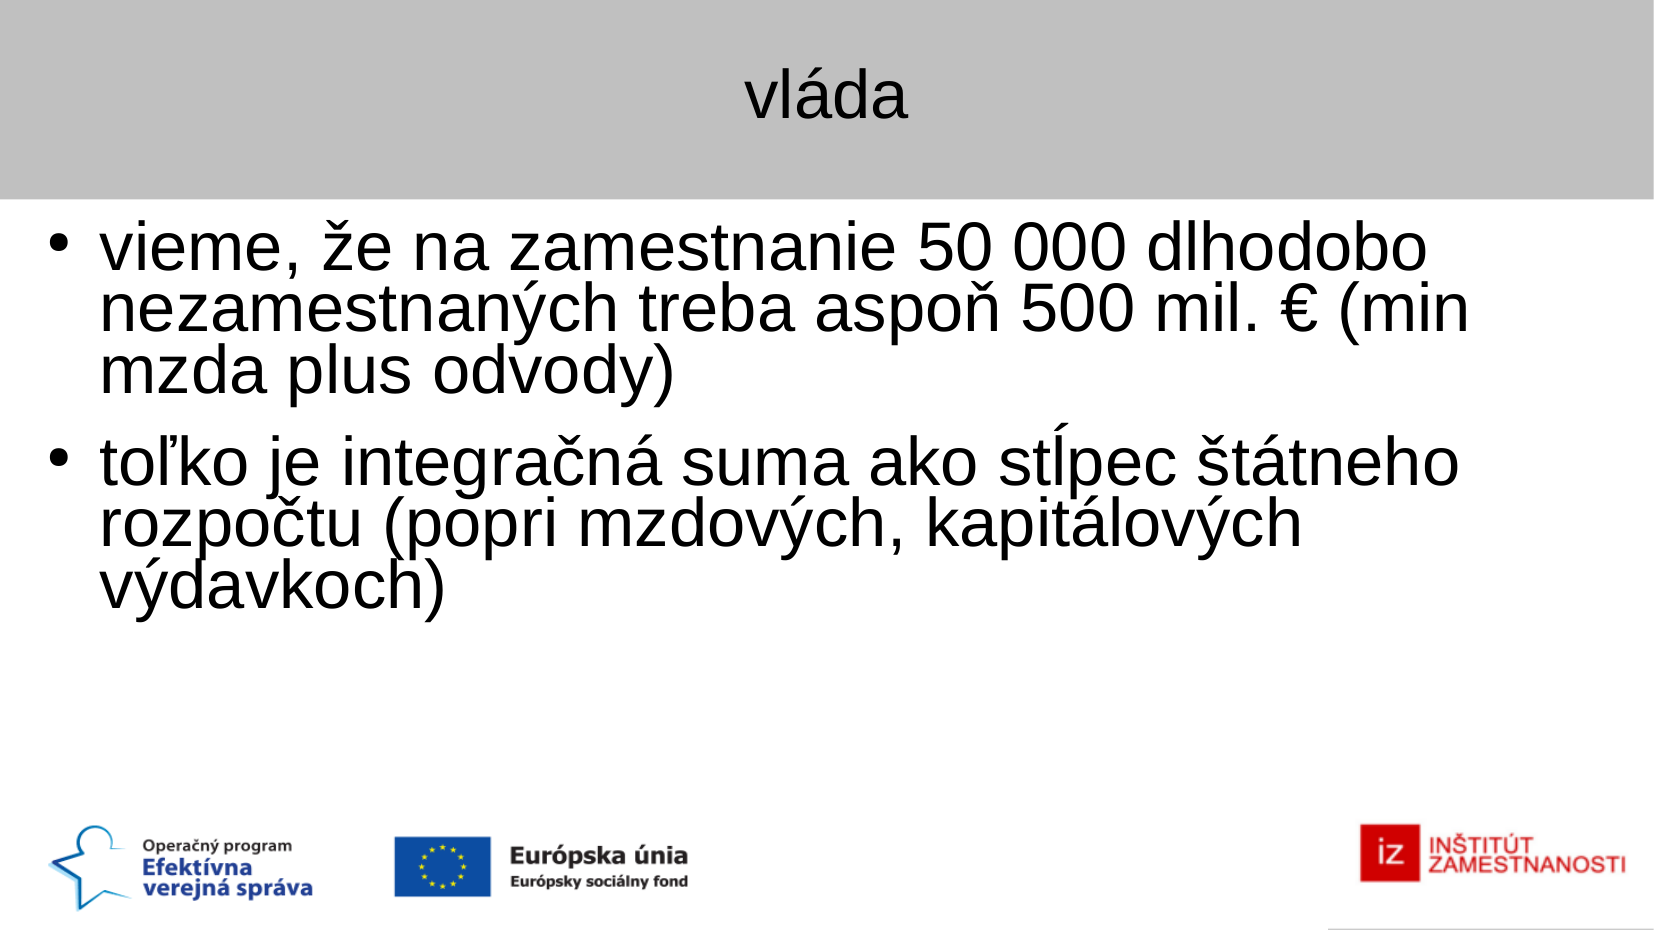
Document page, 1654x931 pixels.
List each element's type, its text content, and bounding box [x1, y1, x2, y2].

picture [29, 808, 709, 931]
list vieme, že na zamestnanie 50 000 dlhodobo nezamestnaných treba aspoň 500 mil. € (min mzda plus odvody) toľko je integračná suma ako stĺpec štátneho rozpočtu (popri mzdových, kapitálových výdavkoch) [29, 221, 1625, 808]
picture [1328, 775, 1654, 931]
title vláda [88, 22, 1565, 178]
